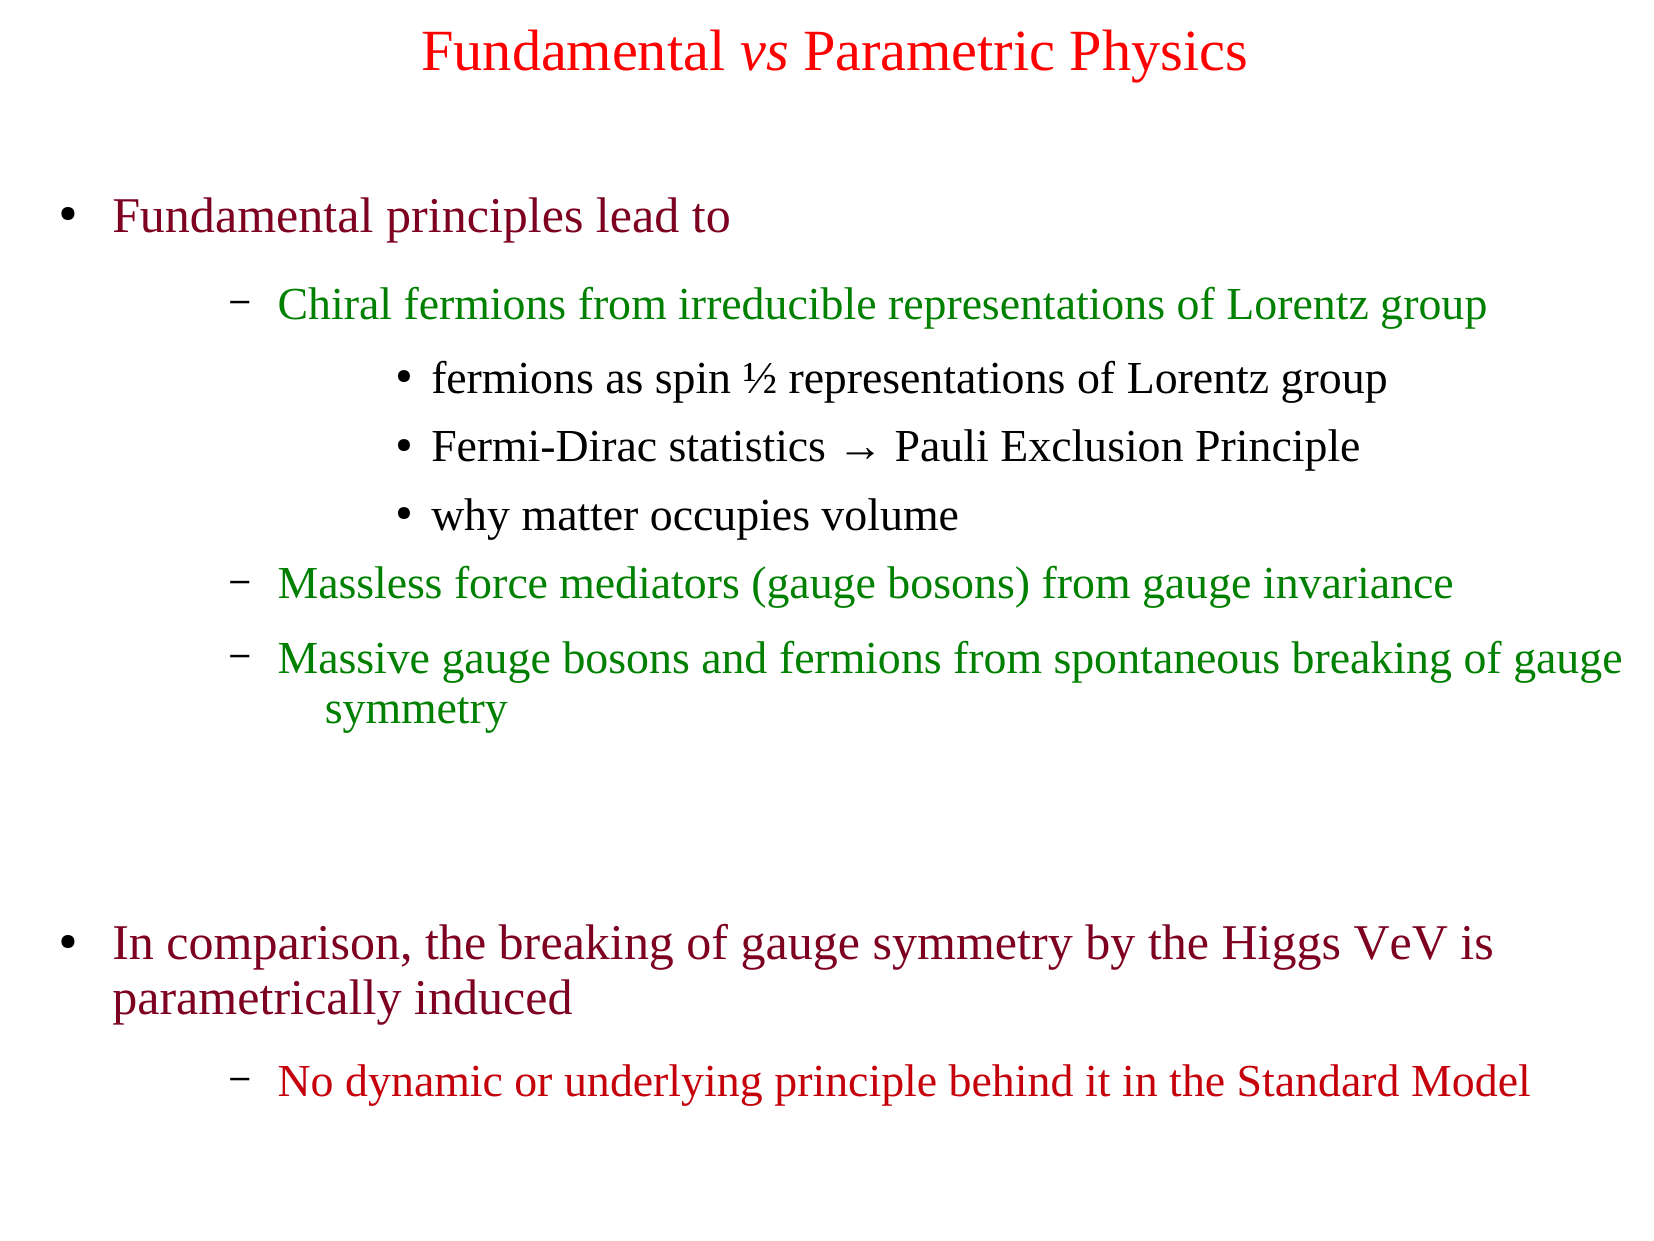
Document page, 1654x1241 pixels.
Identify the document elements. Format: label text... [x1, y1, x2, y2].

title Fundamental vs Parametric Physics [128, 0, 1541, 144]
list Fundamental principles lead to Chiral fermions from irreducible representations of Lorentz group fermions as spin ½ representations of Lorentz group Fermi-Dirac statistics → Pauli Exclusion Principle why matter occupies volume Massless force mediators (gauge bosons) from gauge invariance Massive gauge bosons and fermions from spontaneous breaking of gauge symmetry In comparison, the breaking of gauge symmetry by the Higgs VeV is parametrically induced No dynamic or underlying principle behind it in the Standard Model [41, 187, 1635, 1184]
